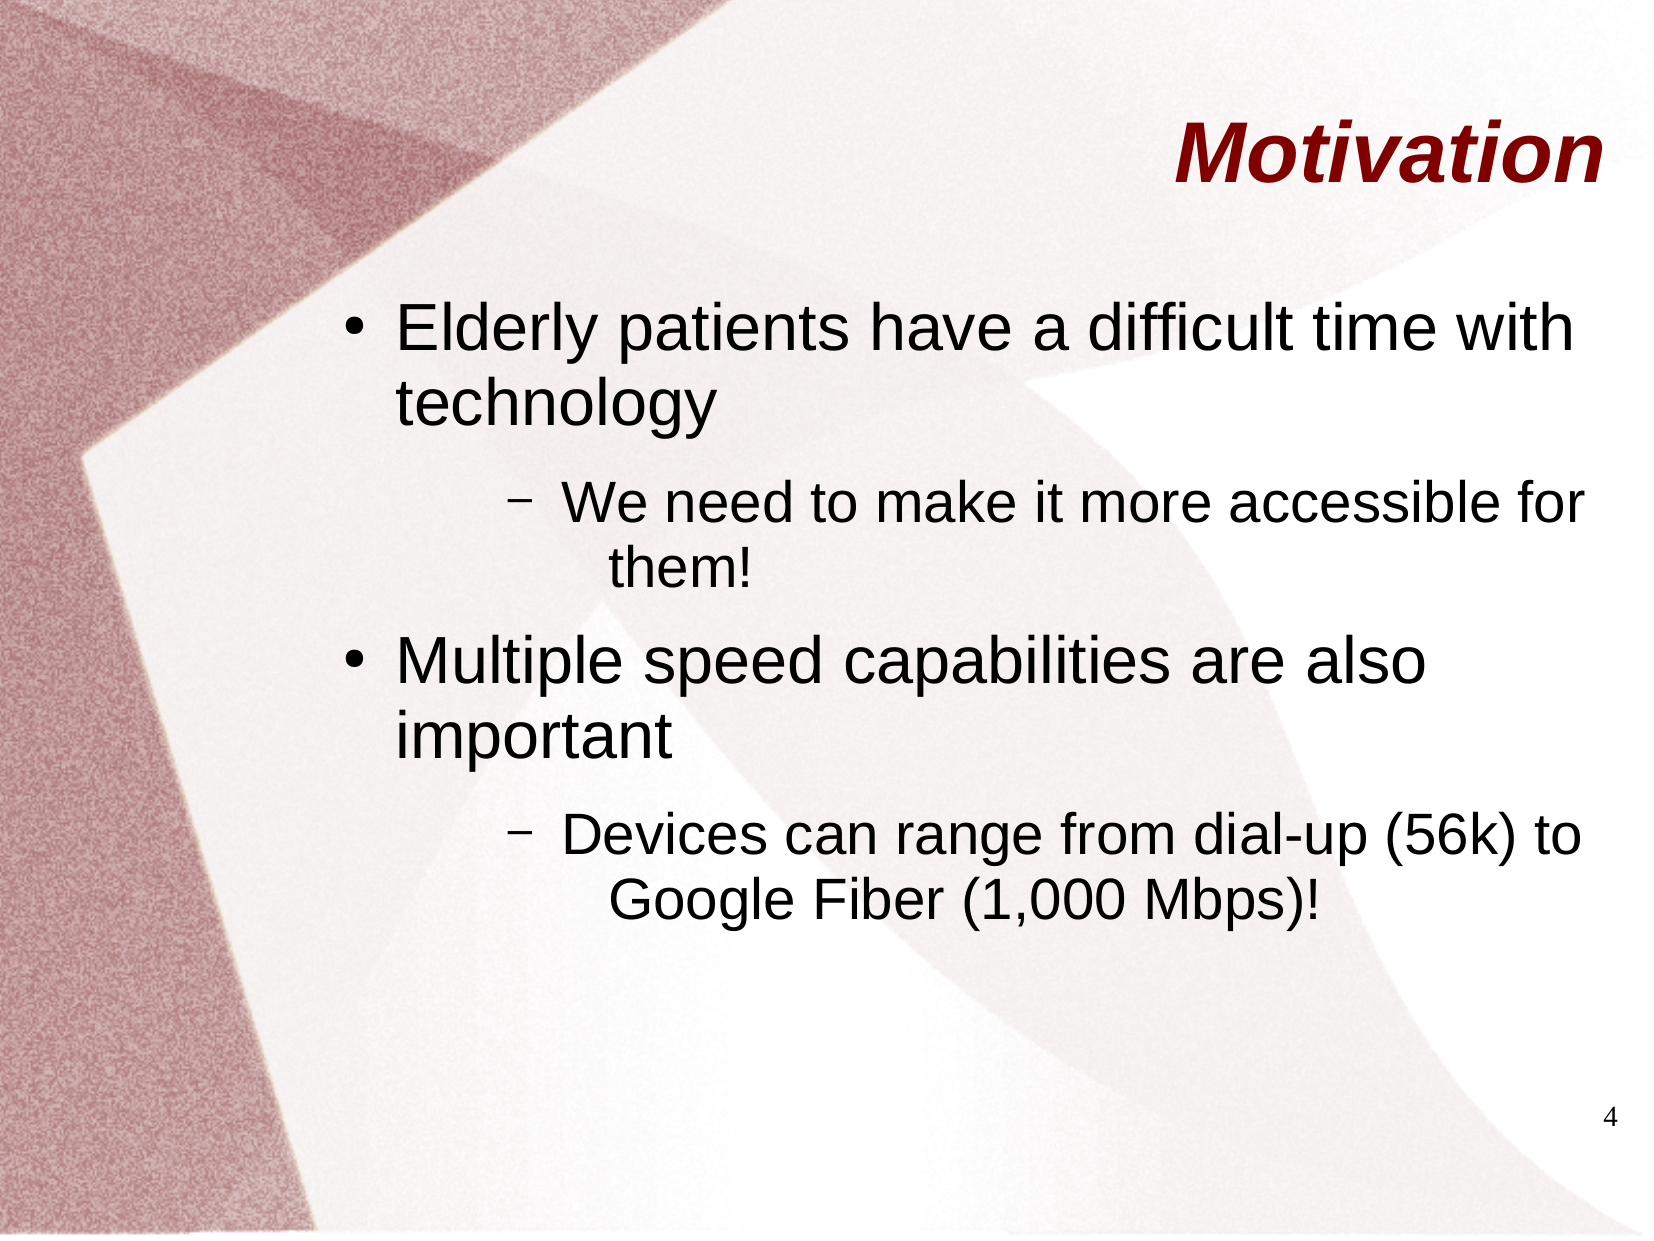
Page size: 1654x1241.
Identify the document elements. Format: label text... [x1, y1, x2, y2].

list Elderly patients have a difficult time with technology We need to make it more accessible for them! Multiple speed capabilities are also important Devices can range from dial-up (56k) to Google Fiber (1,000 Mbps)! [324, 290, 1601, 1180]
picture [0, 0, 1654, 1241]
title Motivation [596, 49, 1607, 257]
